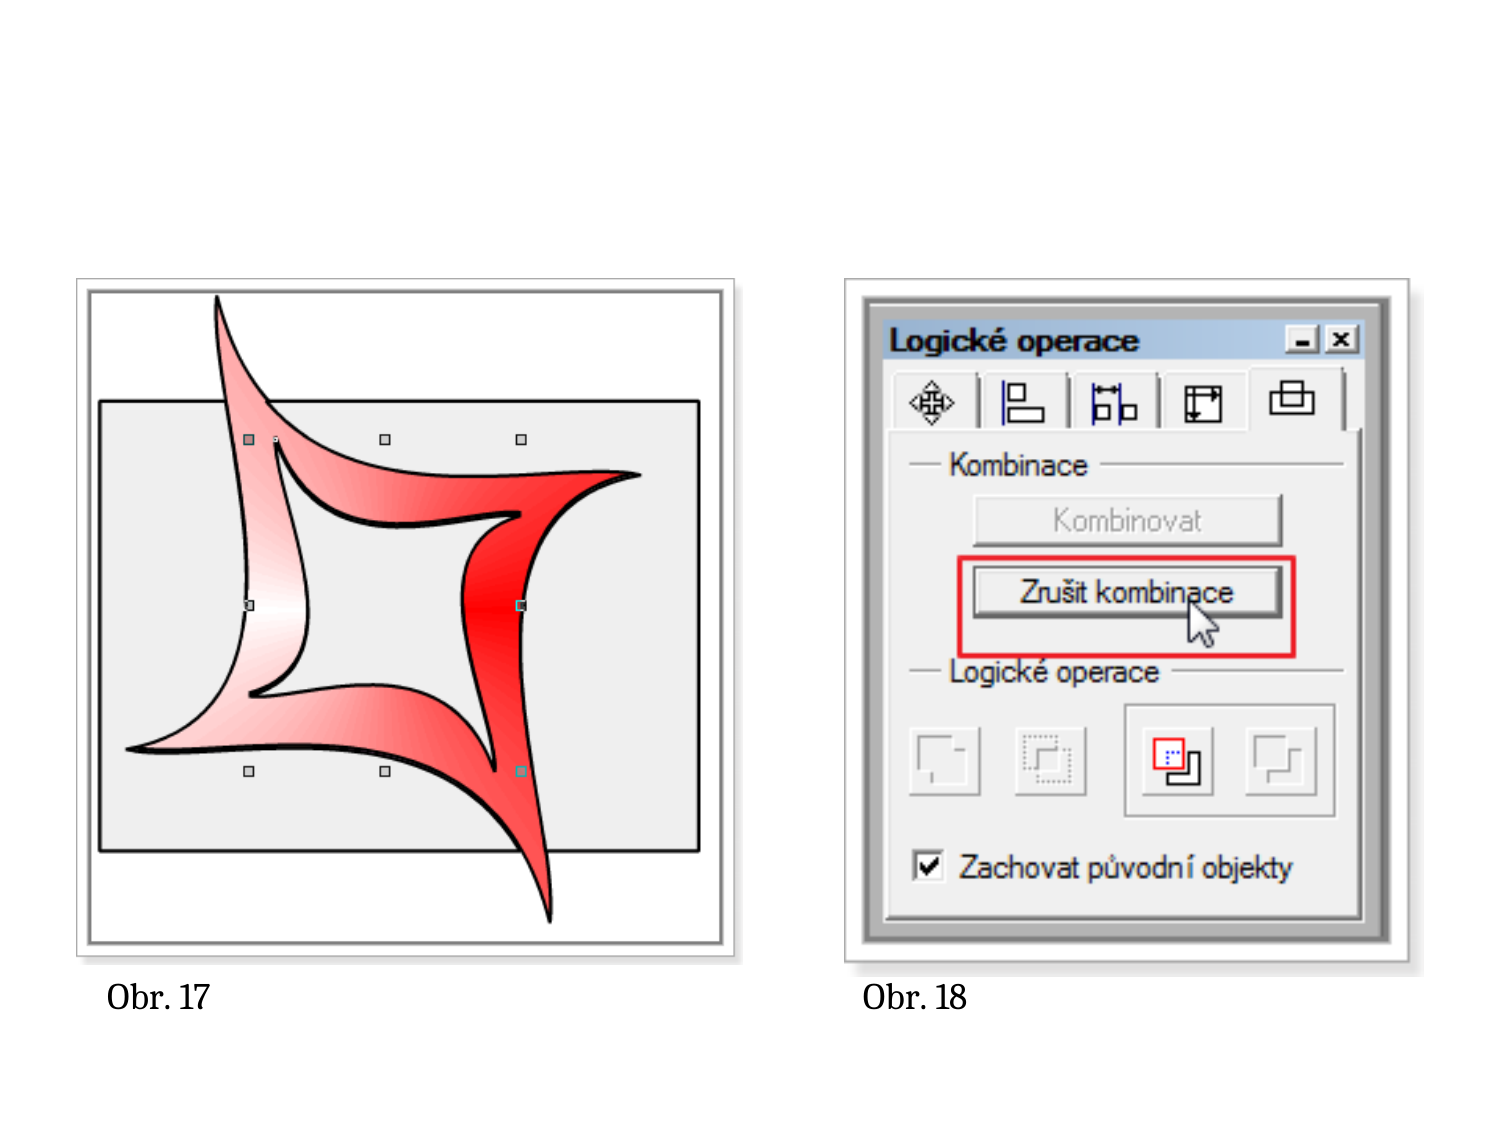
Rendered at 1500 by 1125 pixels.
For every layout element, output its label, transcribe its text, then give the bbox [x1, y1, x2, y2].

text_box Obr. 17 [92, 964, 227, 1025]
picture [76, 278, 743, 965]
text_box Obr. 18 [848, 964, 983, 1025]
picture [844, 278, 1424, 977]
